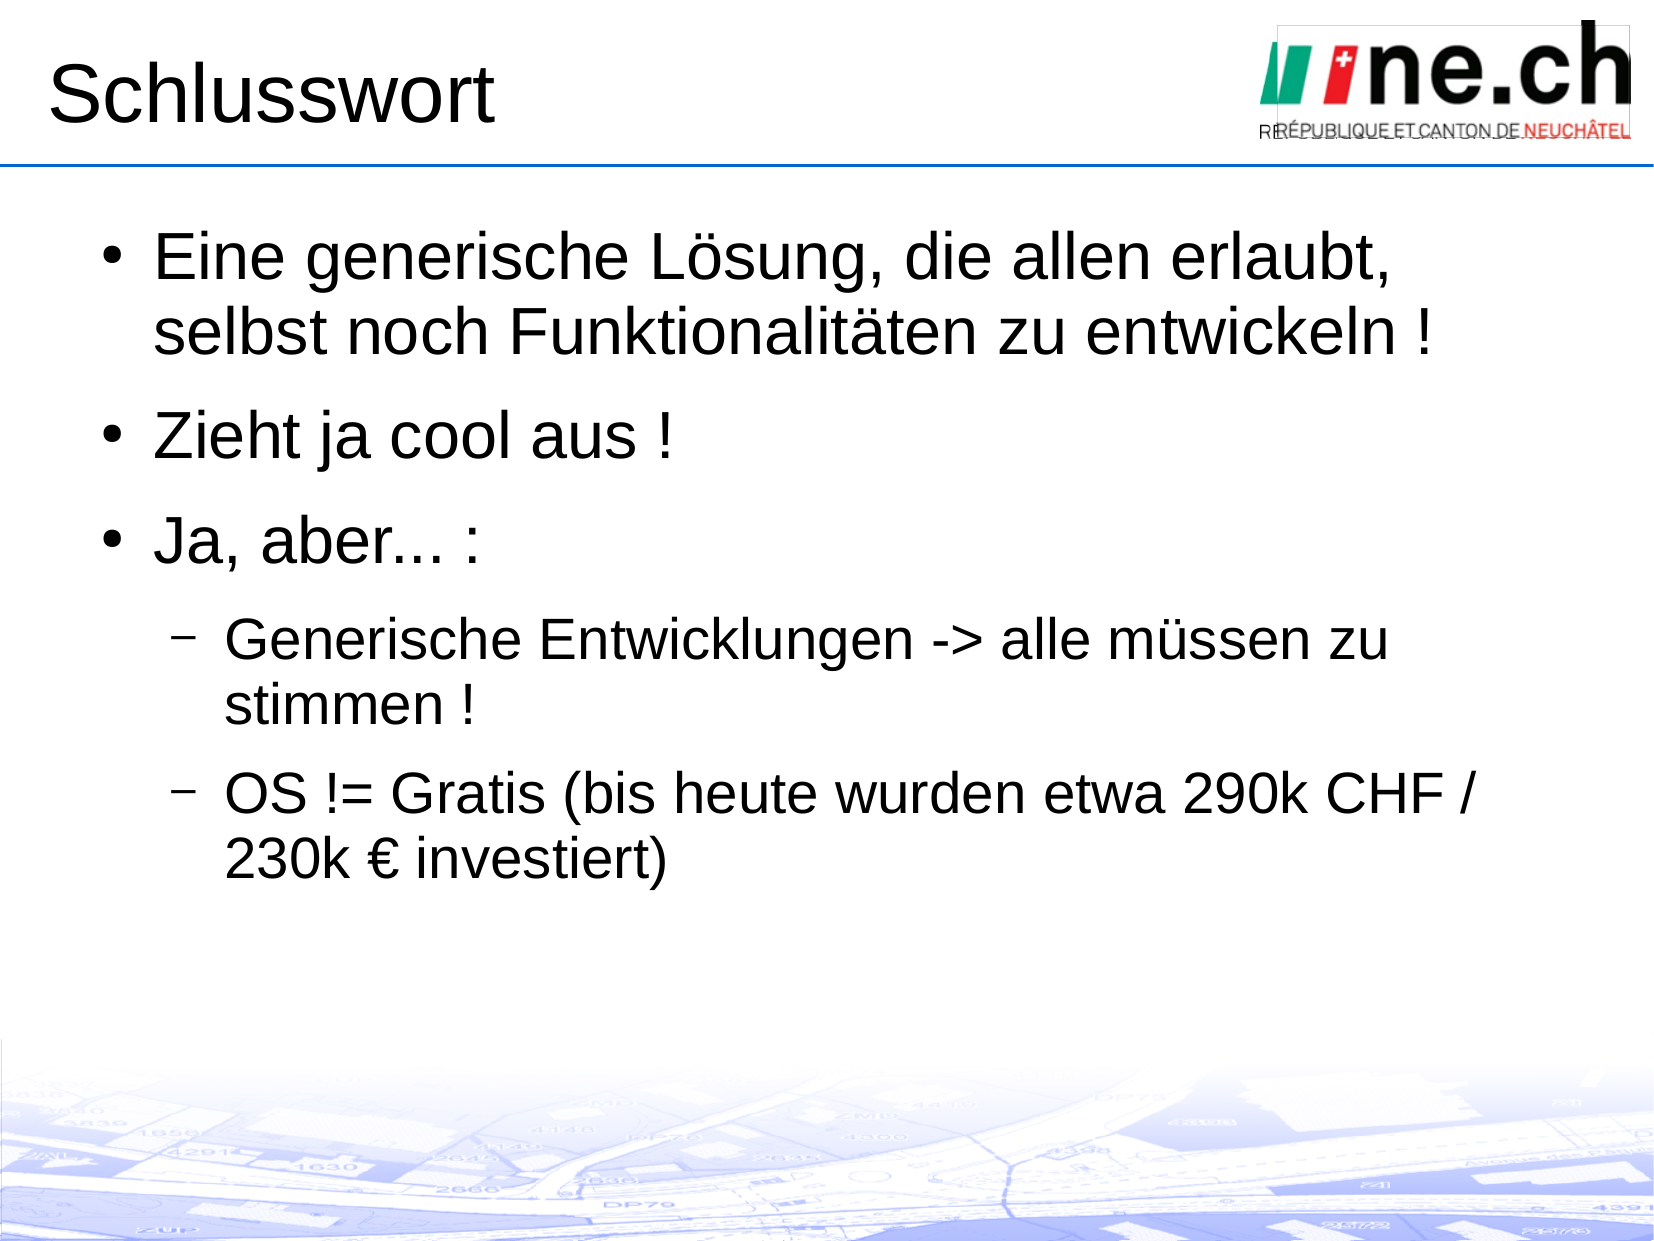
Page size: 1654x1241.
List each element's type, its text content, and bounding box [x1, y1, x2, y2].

picture [0, 1040, 1654, 1241]
picture [1536, 24, 1631, 139]
title Schlusswort [47, 0, 1536, 198]
list Eine generische Lösung, die allen erlaubt, selbst noch Funktionalitäten zu entwickeln ! Zieht ja cool aus ! Ja, aber... : Generische Entwicklungen -> alle müssen zu stimmen ! OS != Gratis (bis heute wurden etwa 290k CHF / 230k € investiert) [82, 219, 1571, 939]
